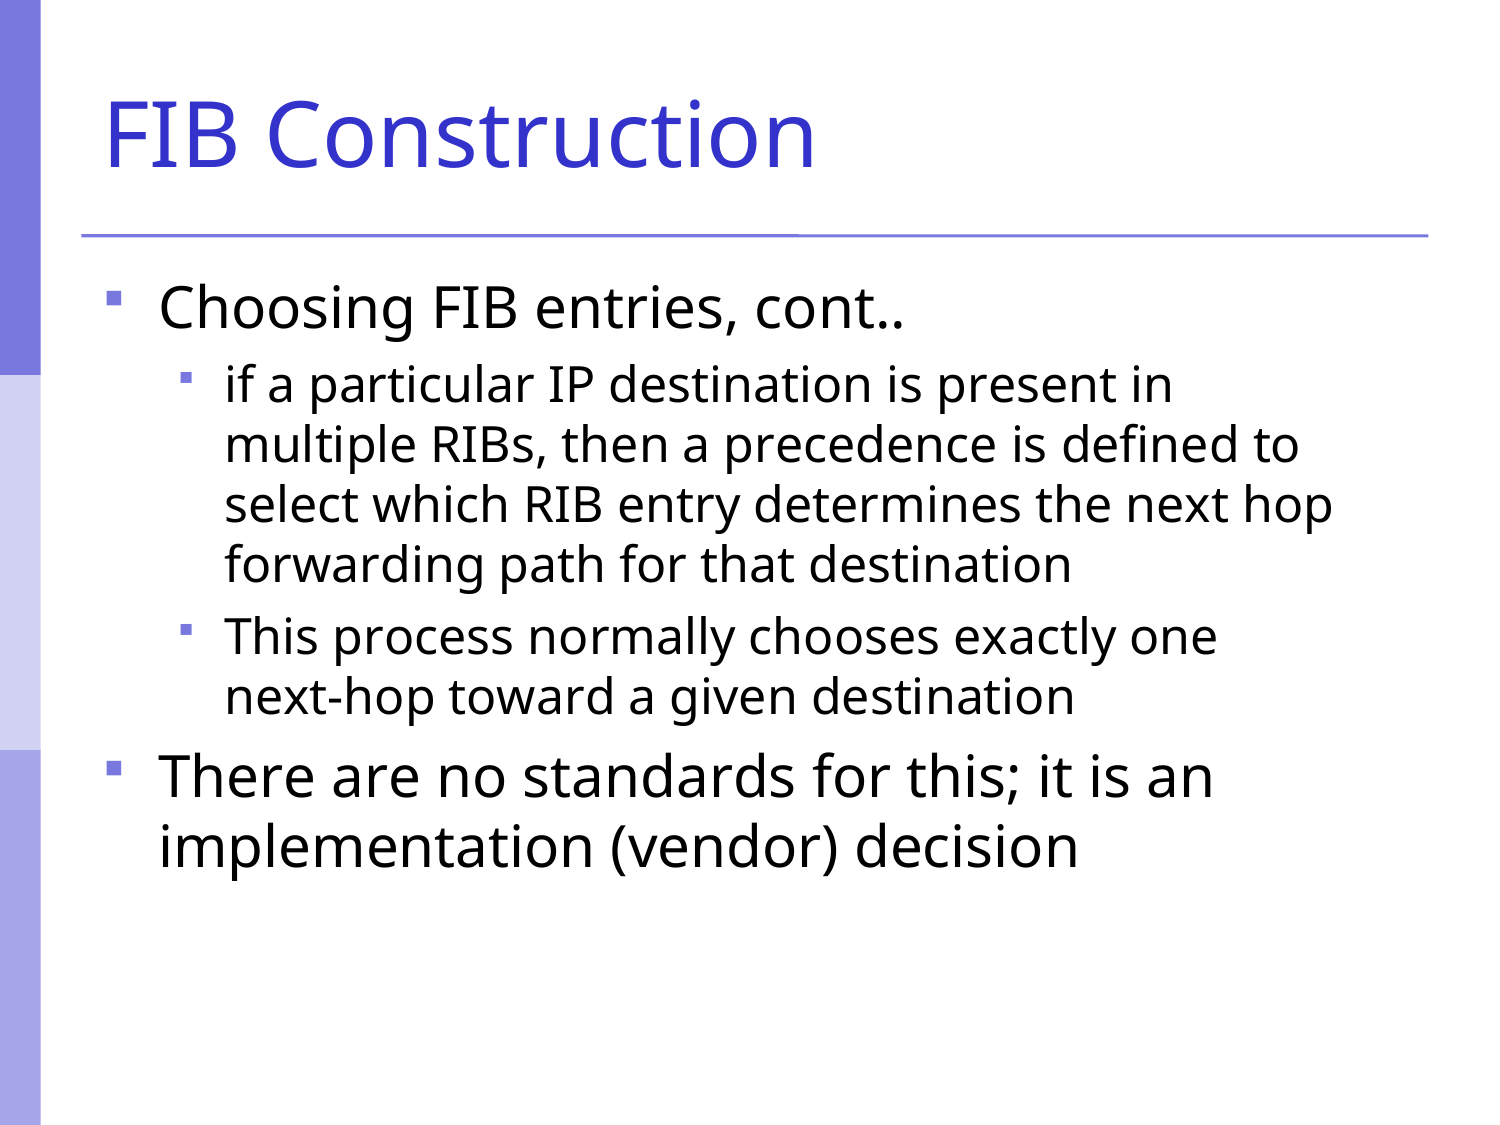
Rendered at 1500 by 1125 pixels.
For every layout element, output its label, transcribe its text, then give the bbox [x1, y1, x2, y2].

text_box FIB Construction [87, 37, 1363, 225]
text_box Choosing FIB entries, cont.. if a particular IP destination is present in multiple RIBs, then a precedence is defined to select which RIB entry determines the next hop forwarding path for that destination This process normally chooses exactly one next-hop toward a given destination There are no standards for this; it is an implementation (vendor) decision [87, 262, 1363, 1026]
